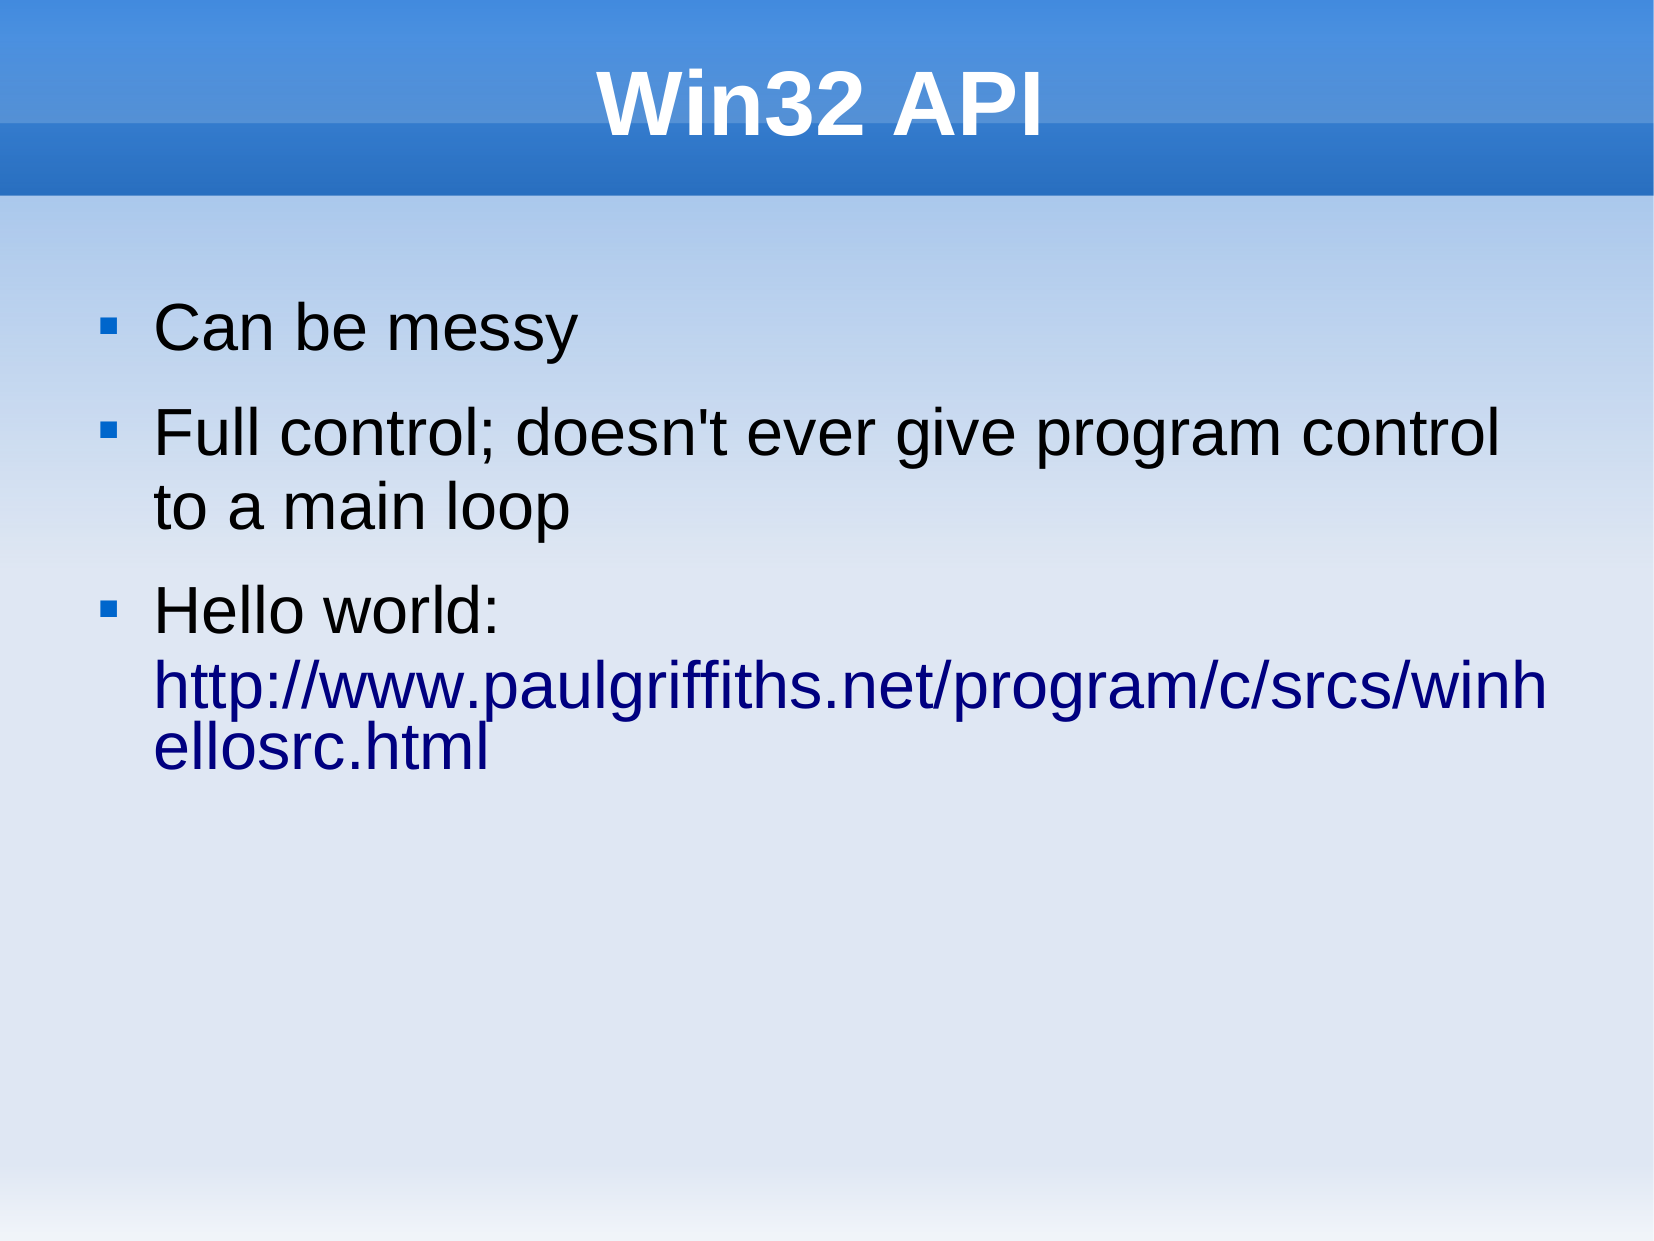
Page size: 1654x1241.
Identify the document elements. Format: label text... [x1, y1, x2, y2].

list Can be messy Full control; doesn't ever give program control to a main loop Hello world: http://www.paulgriffiths.net/program/c/srcs/winhellosrc.html [82, 290, 1571, 1094]
picture [0, 0, 1654, 1241]
title Win32 API [76, 7, 1565, 200]
